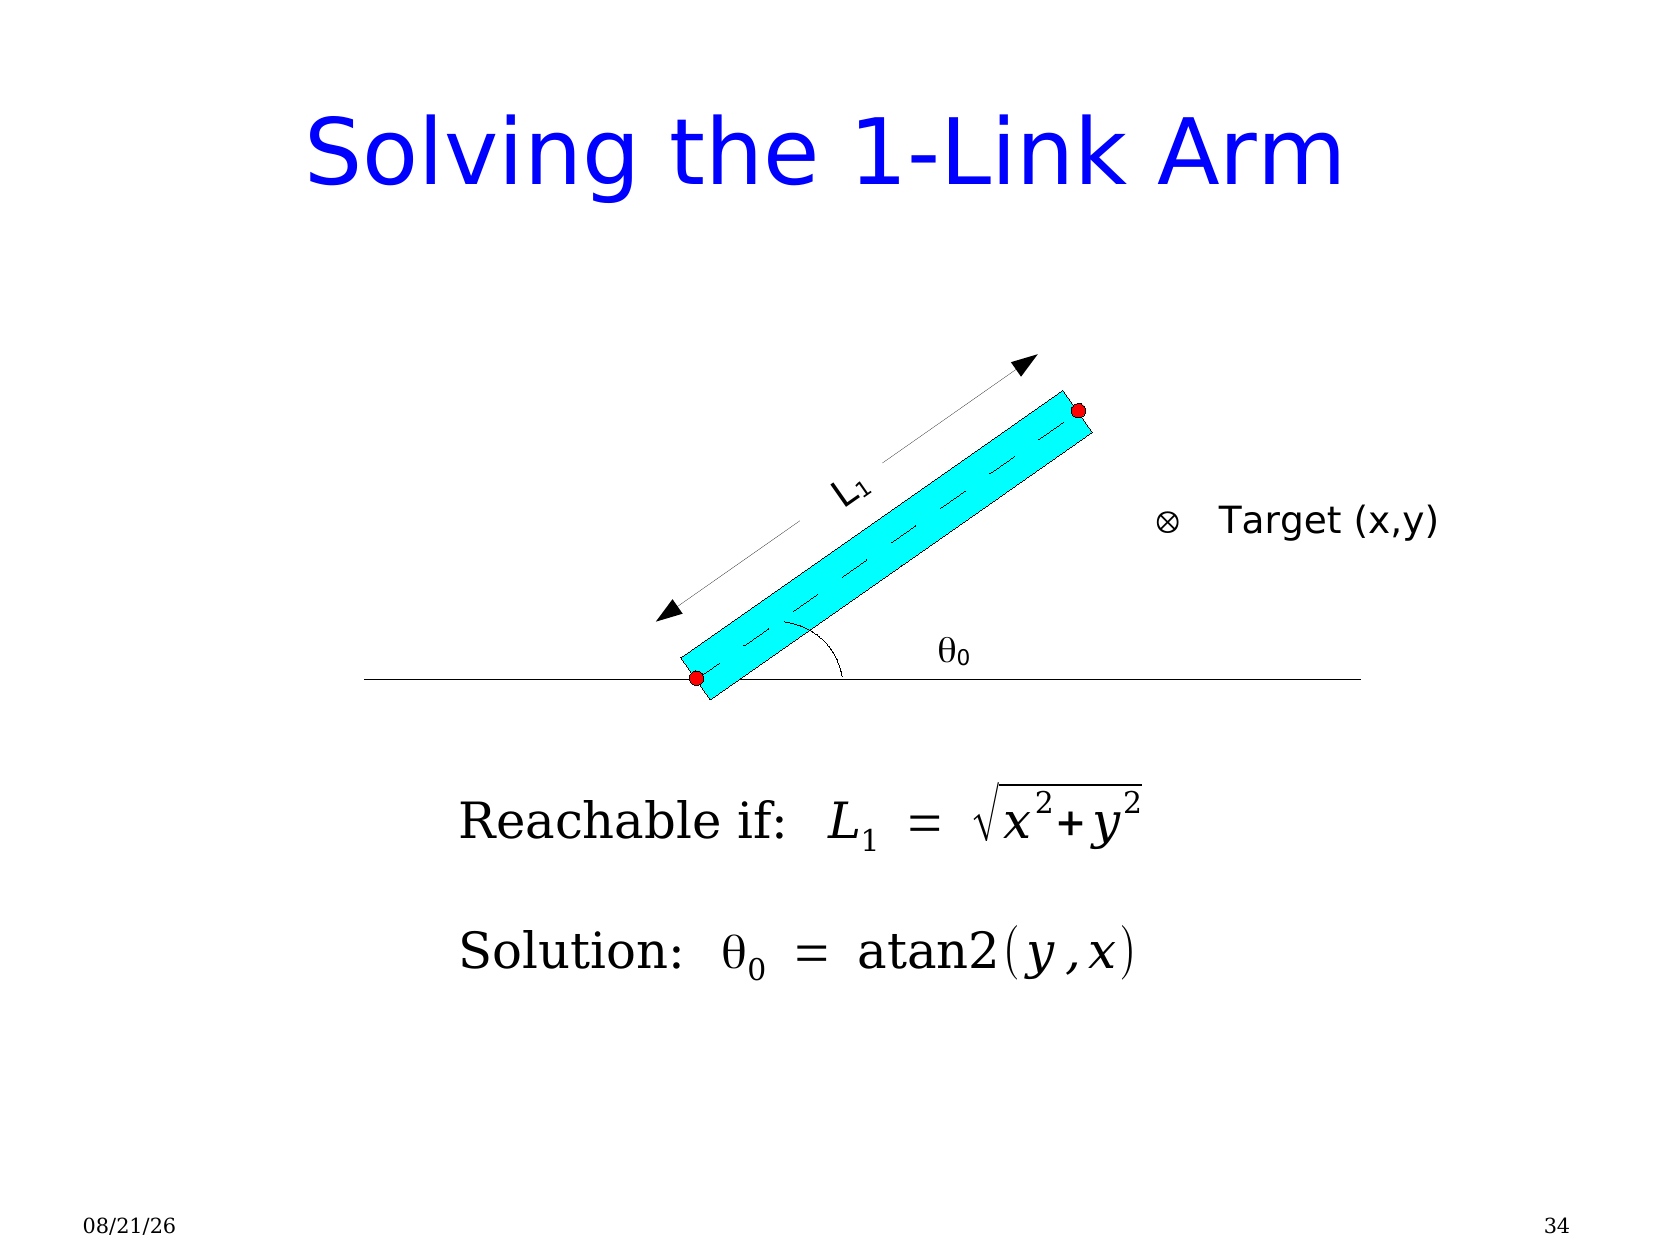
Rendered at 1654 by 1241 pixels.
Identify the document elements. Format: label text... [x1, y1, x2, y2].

text_box L1 [806, 436, 914, 541]
title Solving the 1-Link Arm [82, 49, 1571, 257]
text_box [680, 390, 1093, 700]
chart [452, 780, 1148, 988]
text_box  Target (x,y) [1138, 491, 1522, 556]
